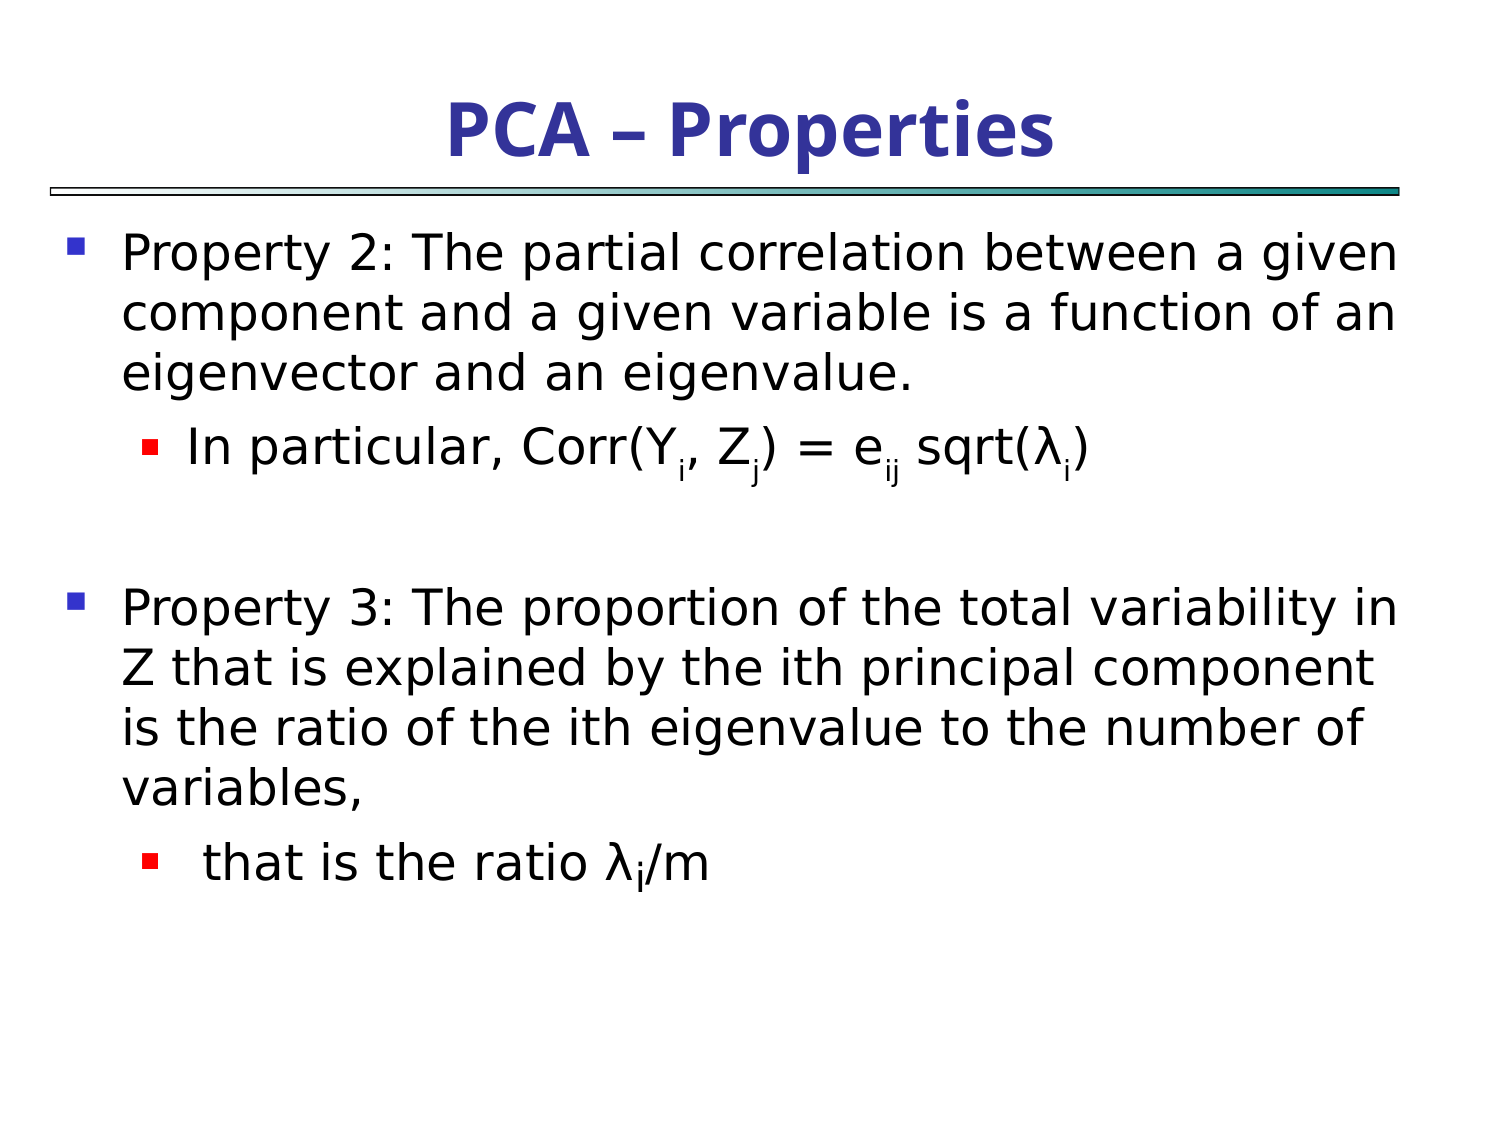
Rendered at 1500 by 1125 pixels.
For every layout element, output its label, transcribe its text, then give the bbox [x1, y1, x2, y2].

list Property 2: The partial correlation between a given component and a given variable is a function of an eigenvector and an eigenvalue. In particular, Corr(Yi, Zj) = eij sqrt(λi) Property 3: The proportion of the total variability in Z that is explained by the ith principal component is the ratio of the ith eigenvalue to the number of variables, that is the ratio λi/m [49, 212, 1425, 1081]
title PCA – Properties [0, 74, 1500, 180]
